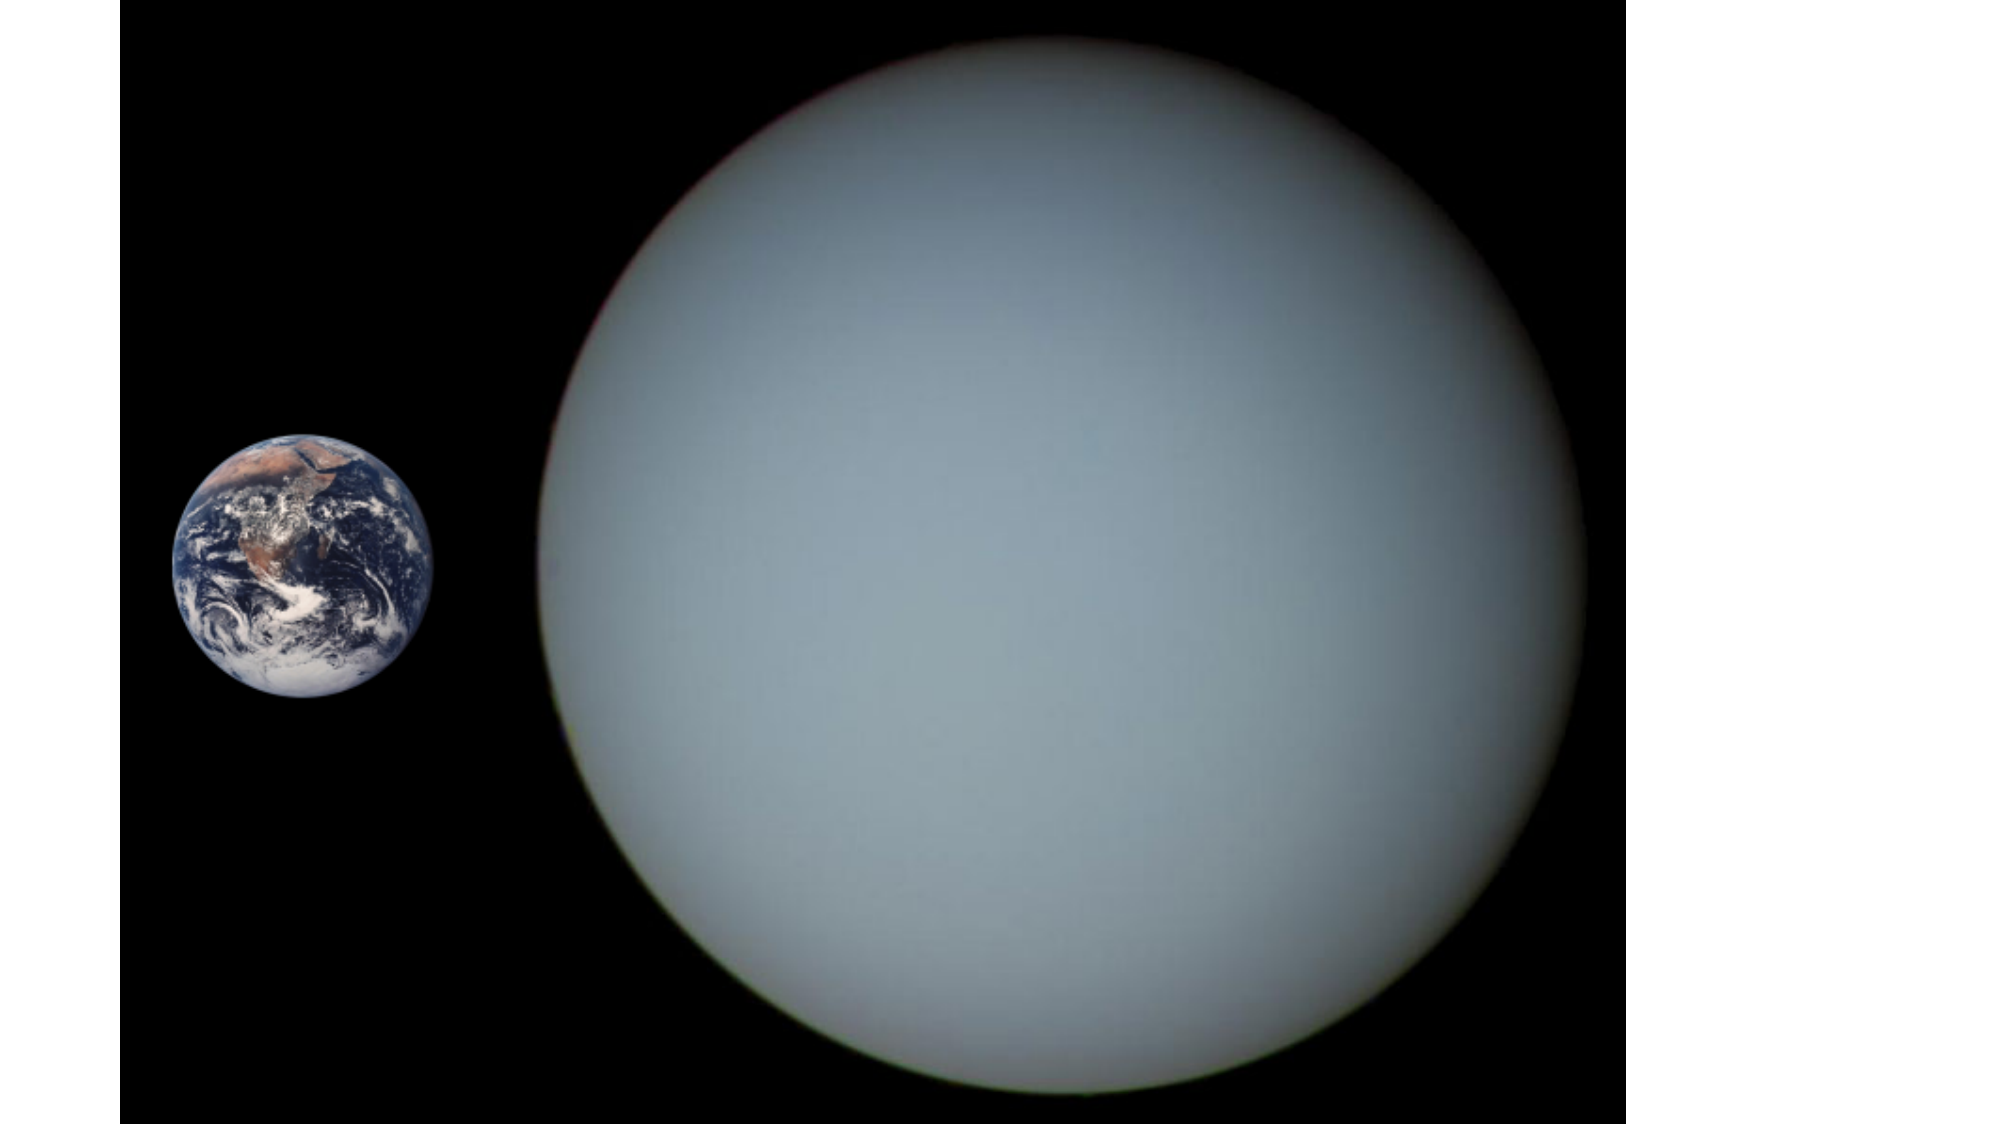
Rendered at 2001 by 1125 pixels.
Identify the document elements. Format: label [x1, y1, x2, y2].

picture [120, 0, 1626, 1124]
